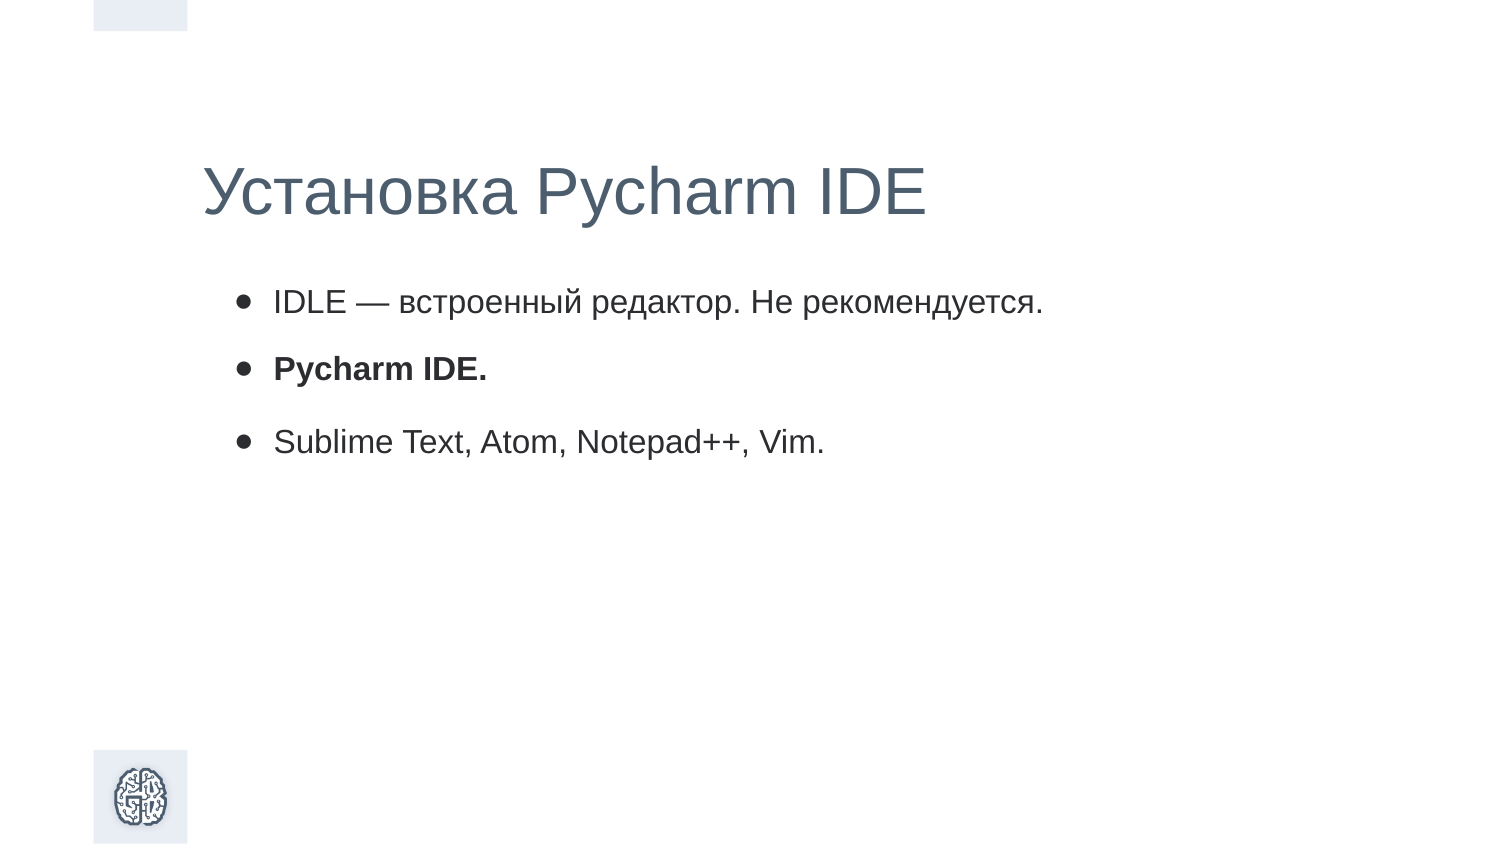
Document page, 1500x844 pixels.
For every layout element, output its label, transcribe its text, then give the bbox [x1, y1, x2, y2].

text_box Установка Pycharm IDE [187, 93, 1312, 259]
text_box IDLE — встроенный редактор. Не рекомендуется. [187, 259, 1312, 322]
text_box Pycharm IDE. [187, 321, 1313, 394]
picture [106, 760, 175, 834]
text_box Sublime Text, Atom, Notepad++, Vim. [187, 394, 1313, 467]
